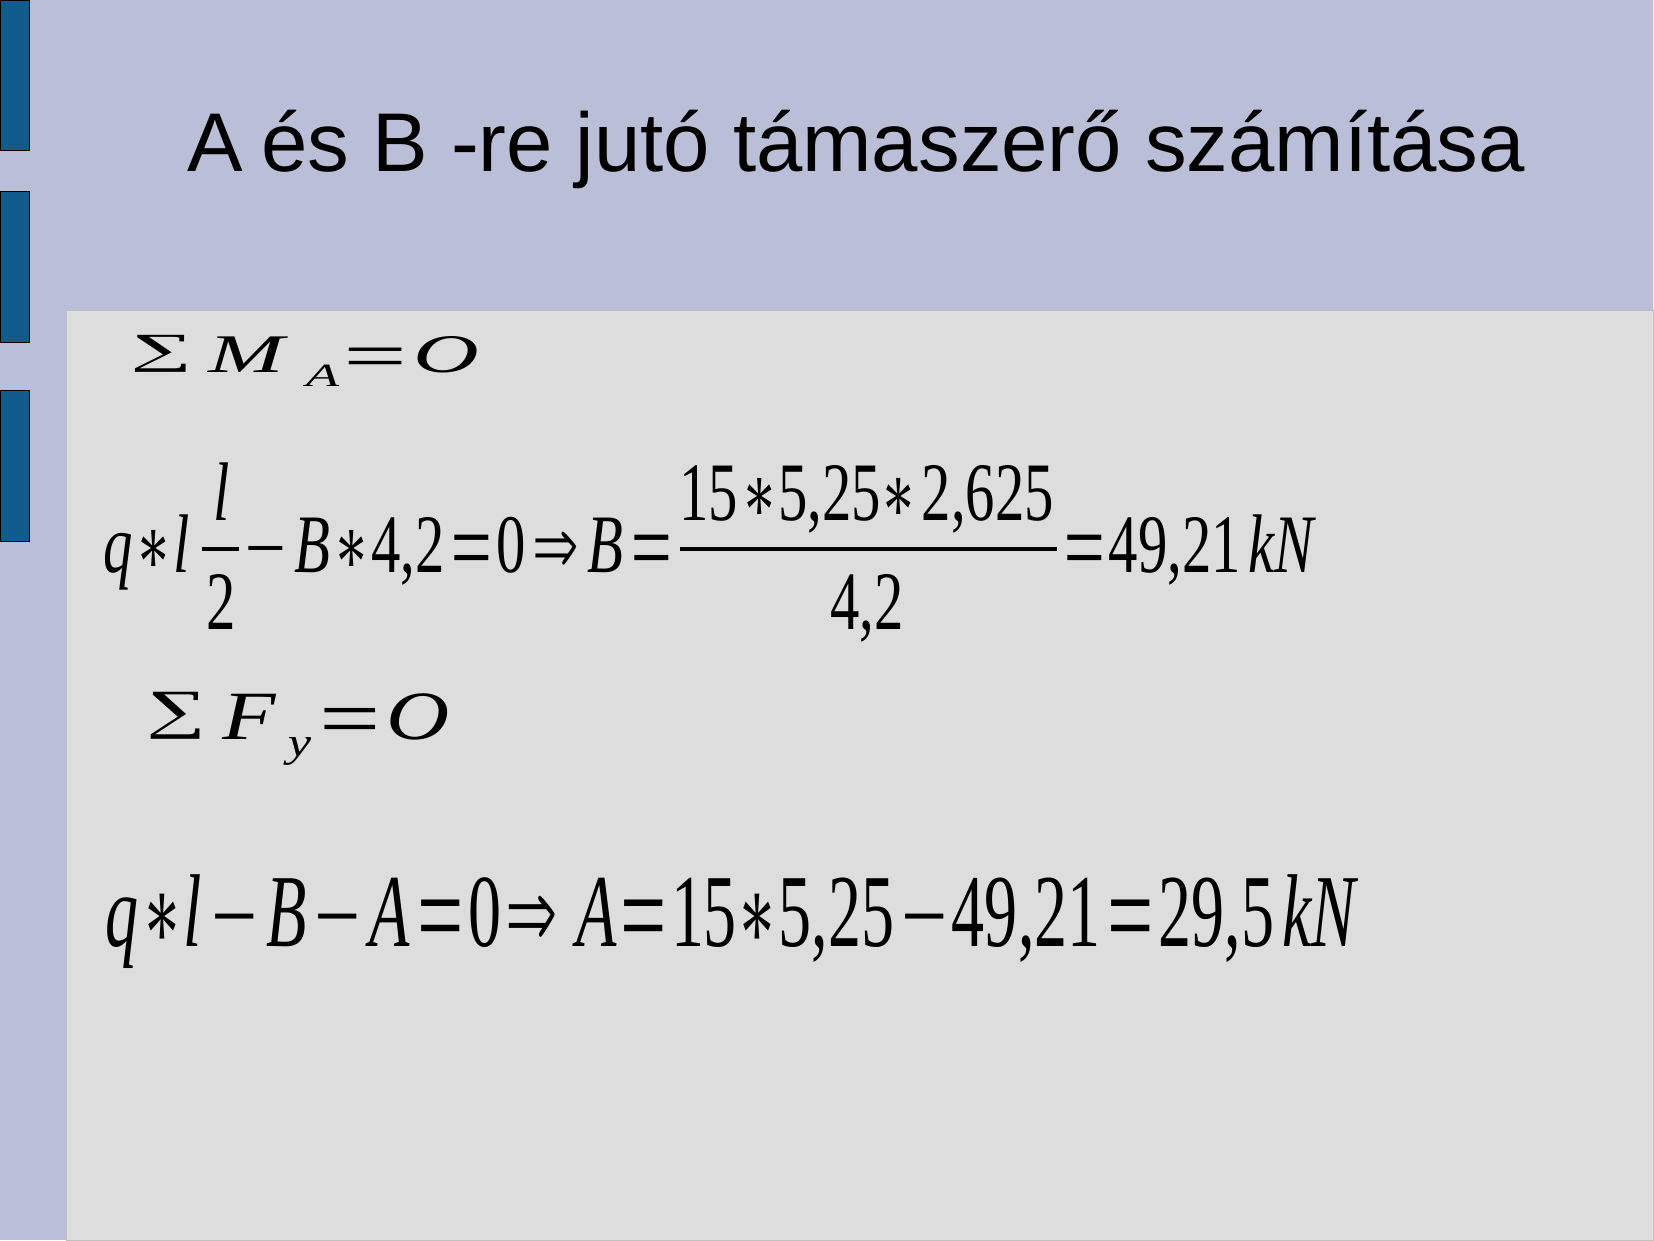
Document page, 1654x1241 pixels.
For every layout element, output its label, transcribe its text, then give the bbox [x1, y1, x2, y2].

chart [88, 447, 1329, 650]
text_box A és B -re jutó támaszerő számítása [172, 88, 1541, 197]
chart [118, 679, 473, 768]
chart [88, 856, 1372, 975]
chart [100, 324, 502, 395]
